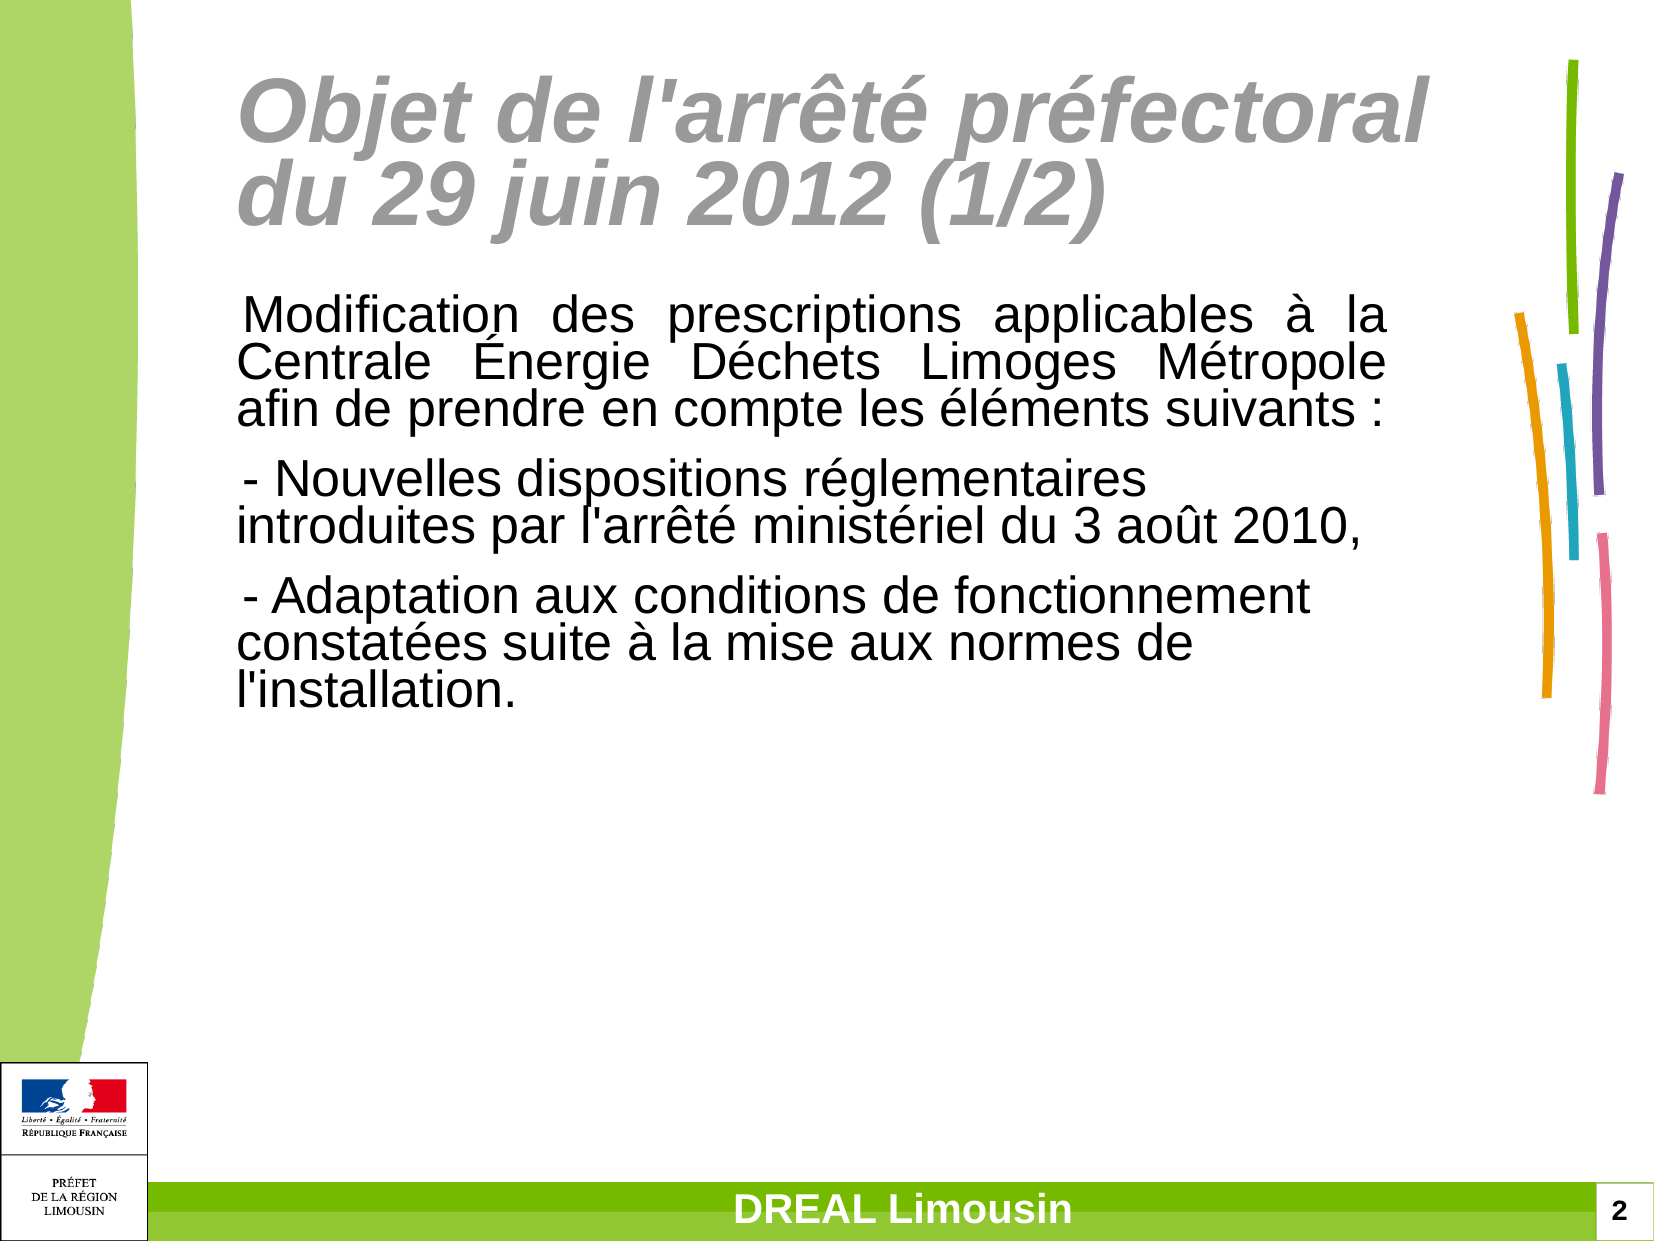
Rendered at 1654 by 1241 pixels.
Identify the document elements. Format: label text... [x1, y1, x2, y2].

picture [0, 0, 1654, 1241]
list Modification des prescriptions applicables à la Centrale Énergie Déchets Limoges Métropole afin de prendre en compte les éléments suivants : - Nouvelles dispositions réglementaires introduites par l'arrêté ministériel du 3 août 2010, - Adaptation aux conditions de fonctionnement constatées suite à la mise aux normes de l'installation. [236, 295, 1388, 1104]
title Objet de l'arrêté préfectoral du 29 juin 2012 (1/2) [236, 59, 1443, 260]
